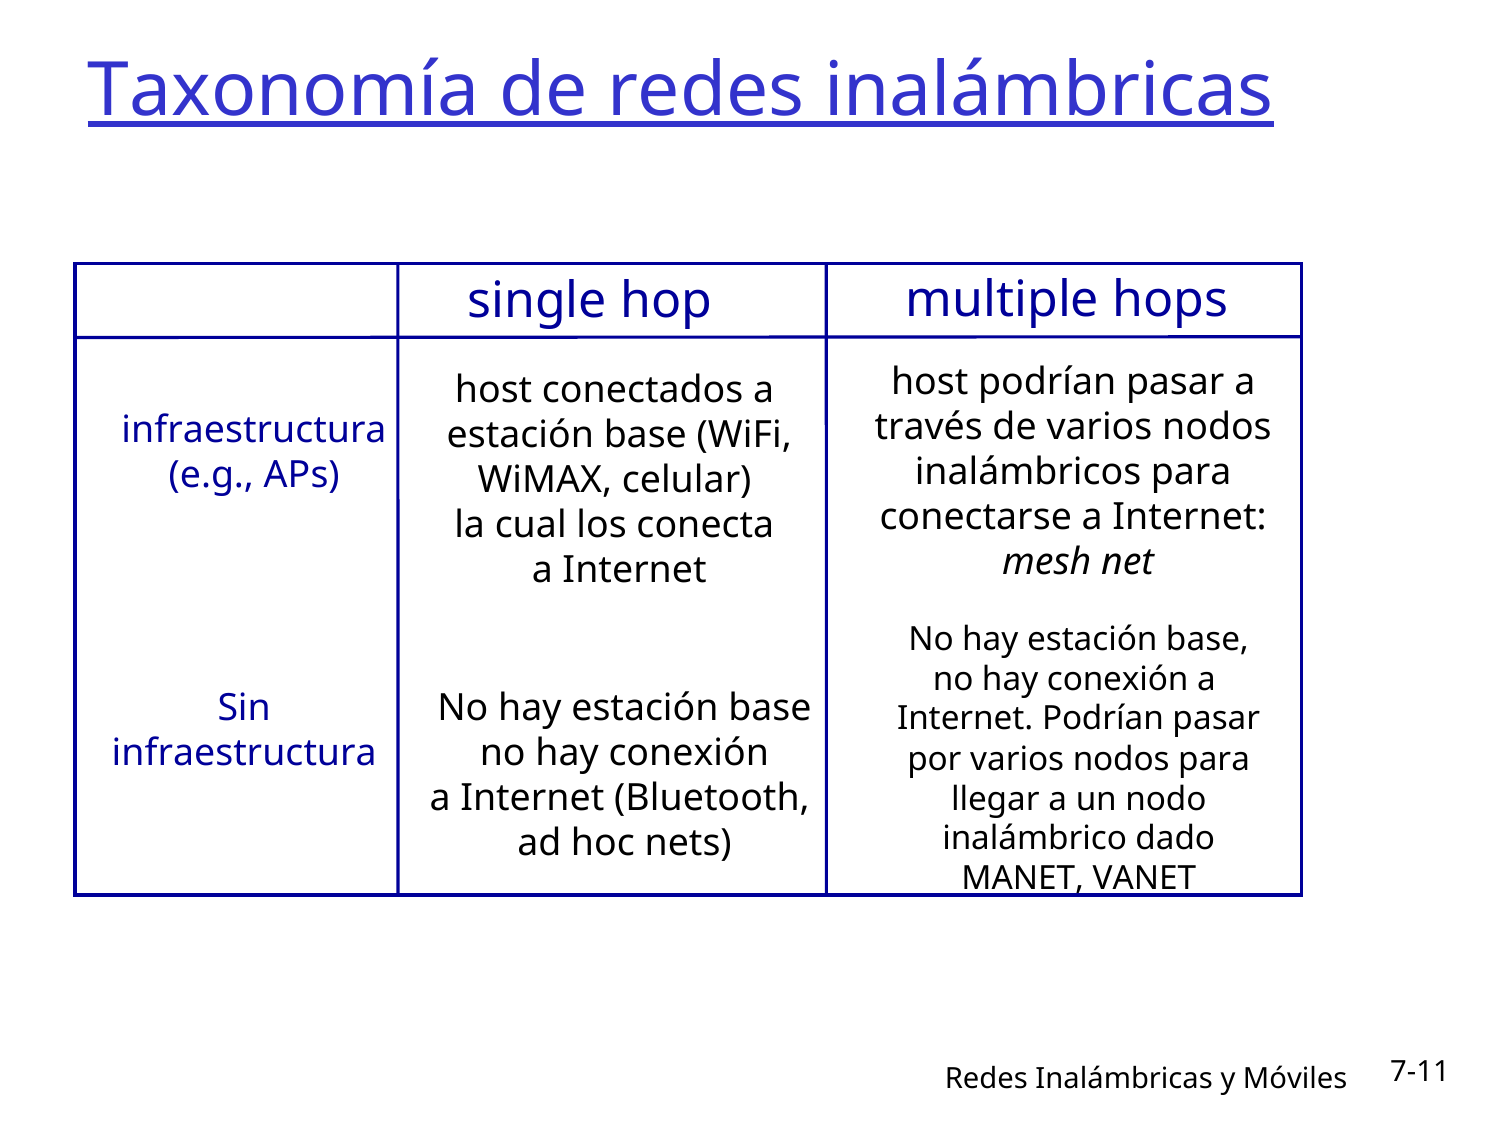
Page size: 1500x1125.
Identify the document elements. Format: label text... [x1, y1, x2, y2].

text_box single hop [452, 265, 728, 335]
text_box infraestructura (e.g., APs) [106, 397, 396, 503]
text_box No hay estación base, no hay conexión a Internet. Podrían pasar por varios nodos para llegar a un nodo inalámbrico dado MANET, VANET [882, 897, 1276, 904]
text_box multiple hops [890, 258, 1244, 262]
text_box No hay estación base no hay conexión a Internet (Bluetooth, ad hoc nets) [414, 676, 824, 871]
text_box Sin infraestructura [96, 676, 392, 781]
text_box host conectados a estación base (WiFi, WiMAX, celular) la cual los conecta a Internet [431, 357, 807, 598]
text_box multiple hops [890, 265, 1244, 334]
text_box No hay estación base, no hay conexión a Internet. Podrían pasar por varios nodos para llegar a un nodo inalámbrico dado MANET, VANET [882, 609, 1276, 893]
text_box host podrían pasar a través de varios nodos inalámbricos para conectarse a Internet: mesh net [859, 349, 1287, 590]
title Taxonomía de redes inalámbricas [87, 23, 1363, 150]
